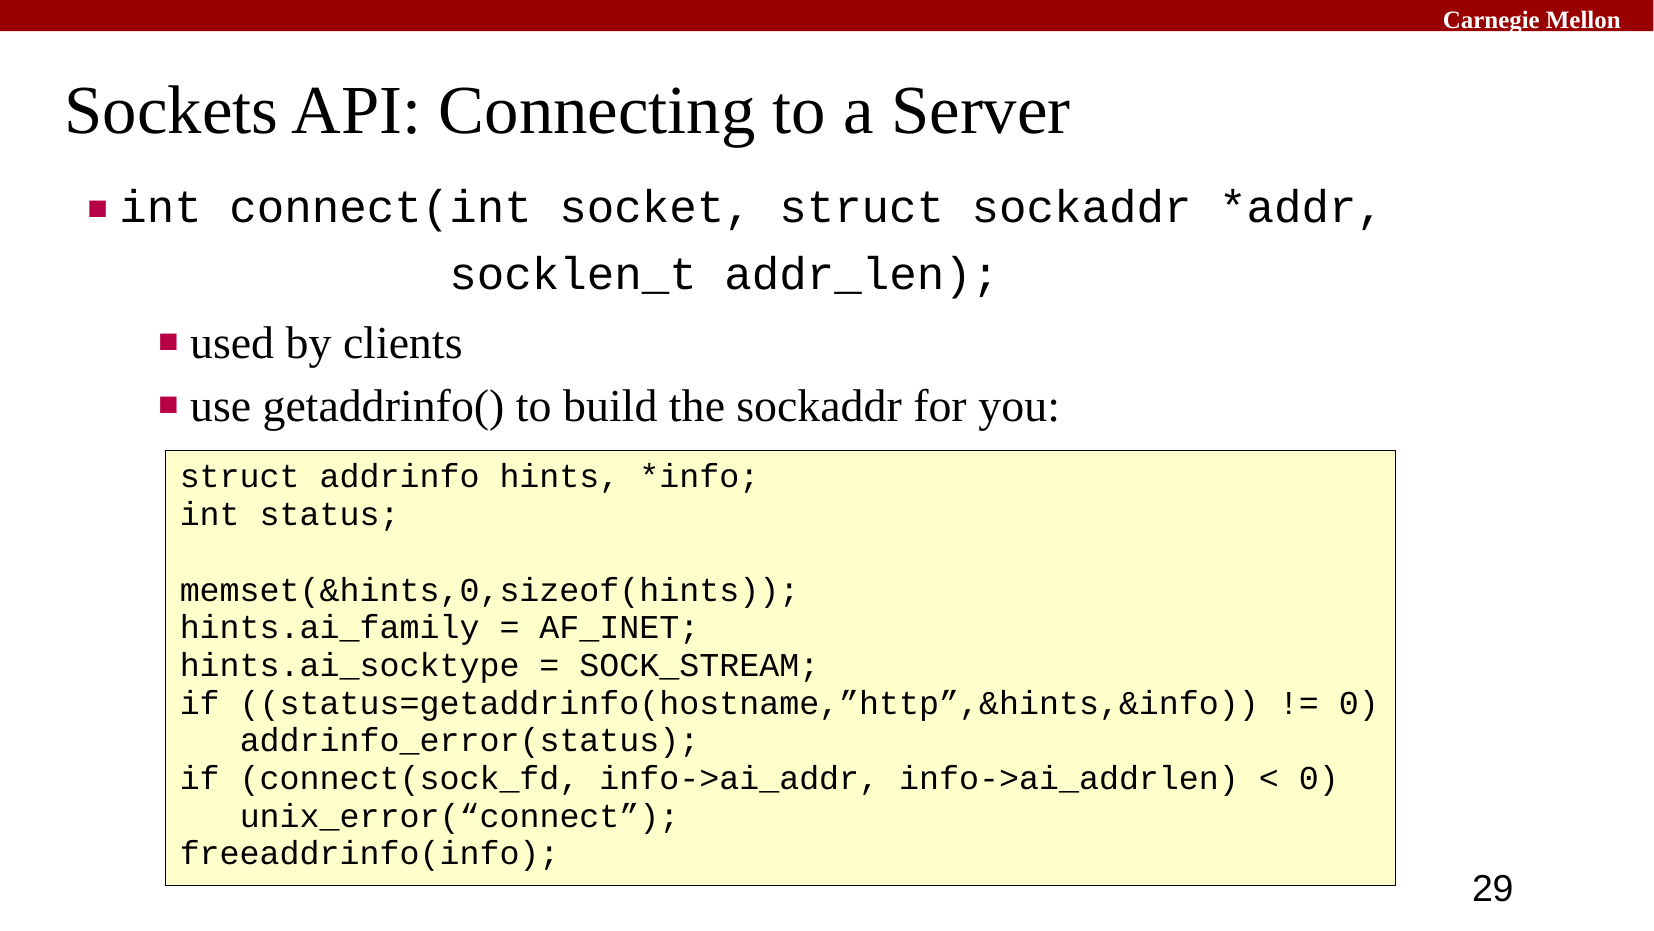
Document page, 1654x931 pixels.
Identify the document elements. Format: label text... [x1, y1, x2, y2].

text_box struct addrinfo hints, *info; int status; memset(&hints,0,sizeof(hints)); hints.ai_family = AF_INET; hints.ai_socktype = SOCK_STREAM; if ((status=getaddrinfo(hostname,”http”,&hints,&info)) != 0) addrinfo_error(status); if (connect(sock_fd, info->ai_addr, info->ai_addrlen) < 0) unix_error(“connect”); freeaddrinfo(info); [165, 450, 1396, 886]
list int connect(int socket, struct sockaddr *addr, socklen_t addr_len); used by clients use getaddrinfo() to build the sockaddr for you: [71, 184, 1576, 541]
title Sockets API: Connecting to a Server [64, 58, 1576, 163]
